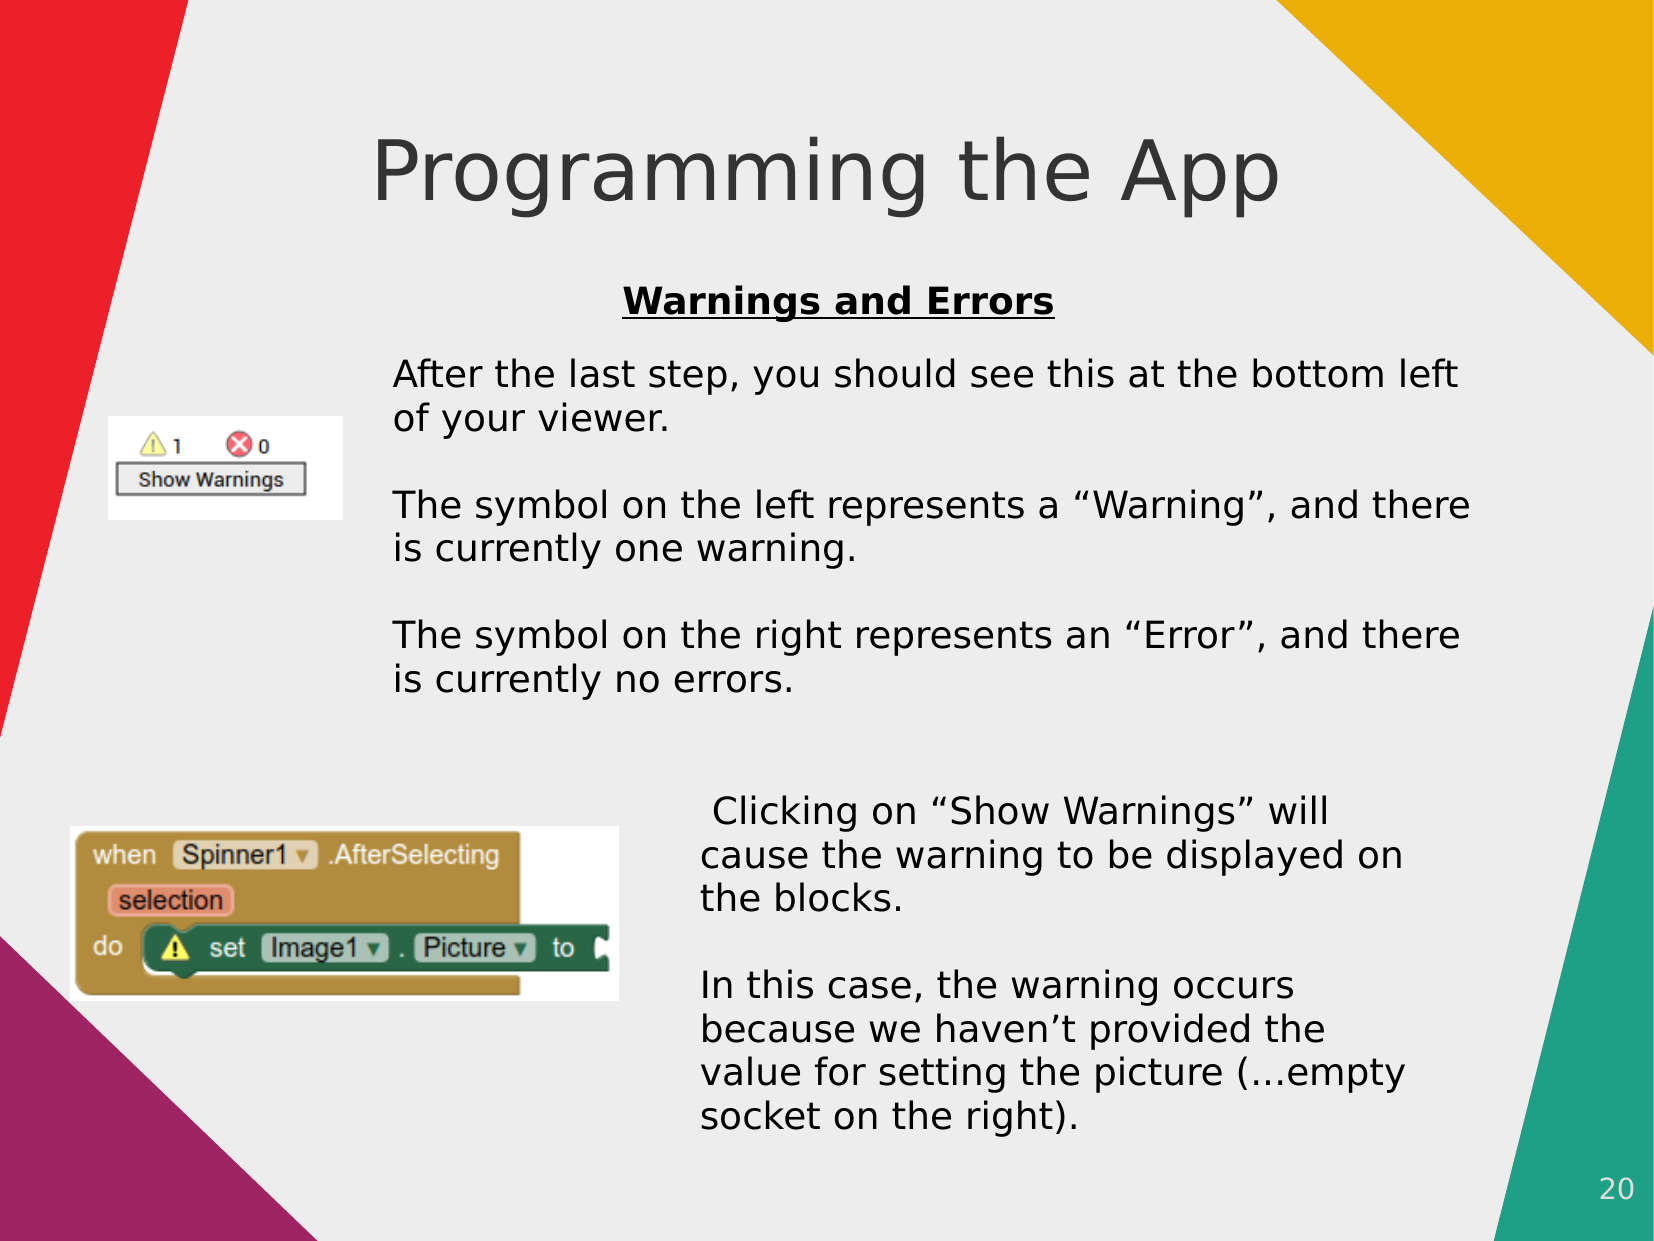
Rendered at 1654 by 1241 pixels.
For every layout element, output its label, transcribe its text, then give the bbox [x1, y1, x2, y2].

picture [70, 826, 619, 1001]
text_box Warnings and Errors [307, 272, 1371, 331]
text_box Clicking on “Show Warnings” will cause the warning to be displayed on the blocks. In this case, the warning occurs because we haven’t provided the value for setting the picture (...empty socket on the right). [685, 782, 1453, 1146]
picture [108, 416, 343, 520]
text_box After the last step, you should see this at the bottom left of your viewer. The symbol on the left represents a “Warning”, and there is currently one warning. The symbol on the right represents an “Error”, and there is currently no errors. [377, 345, 1512, 709]
title Programming the App [114, 73, 1539, 271]
